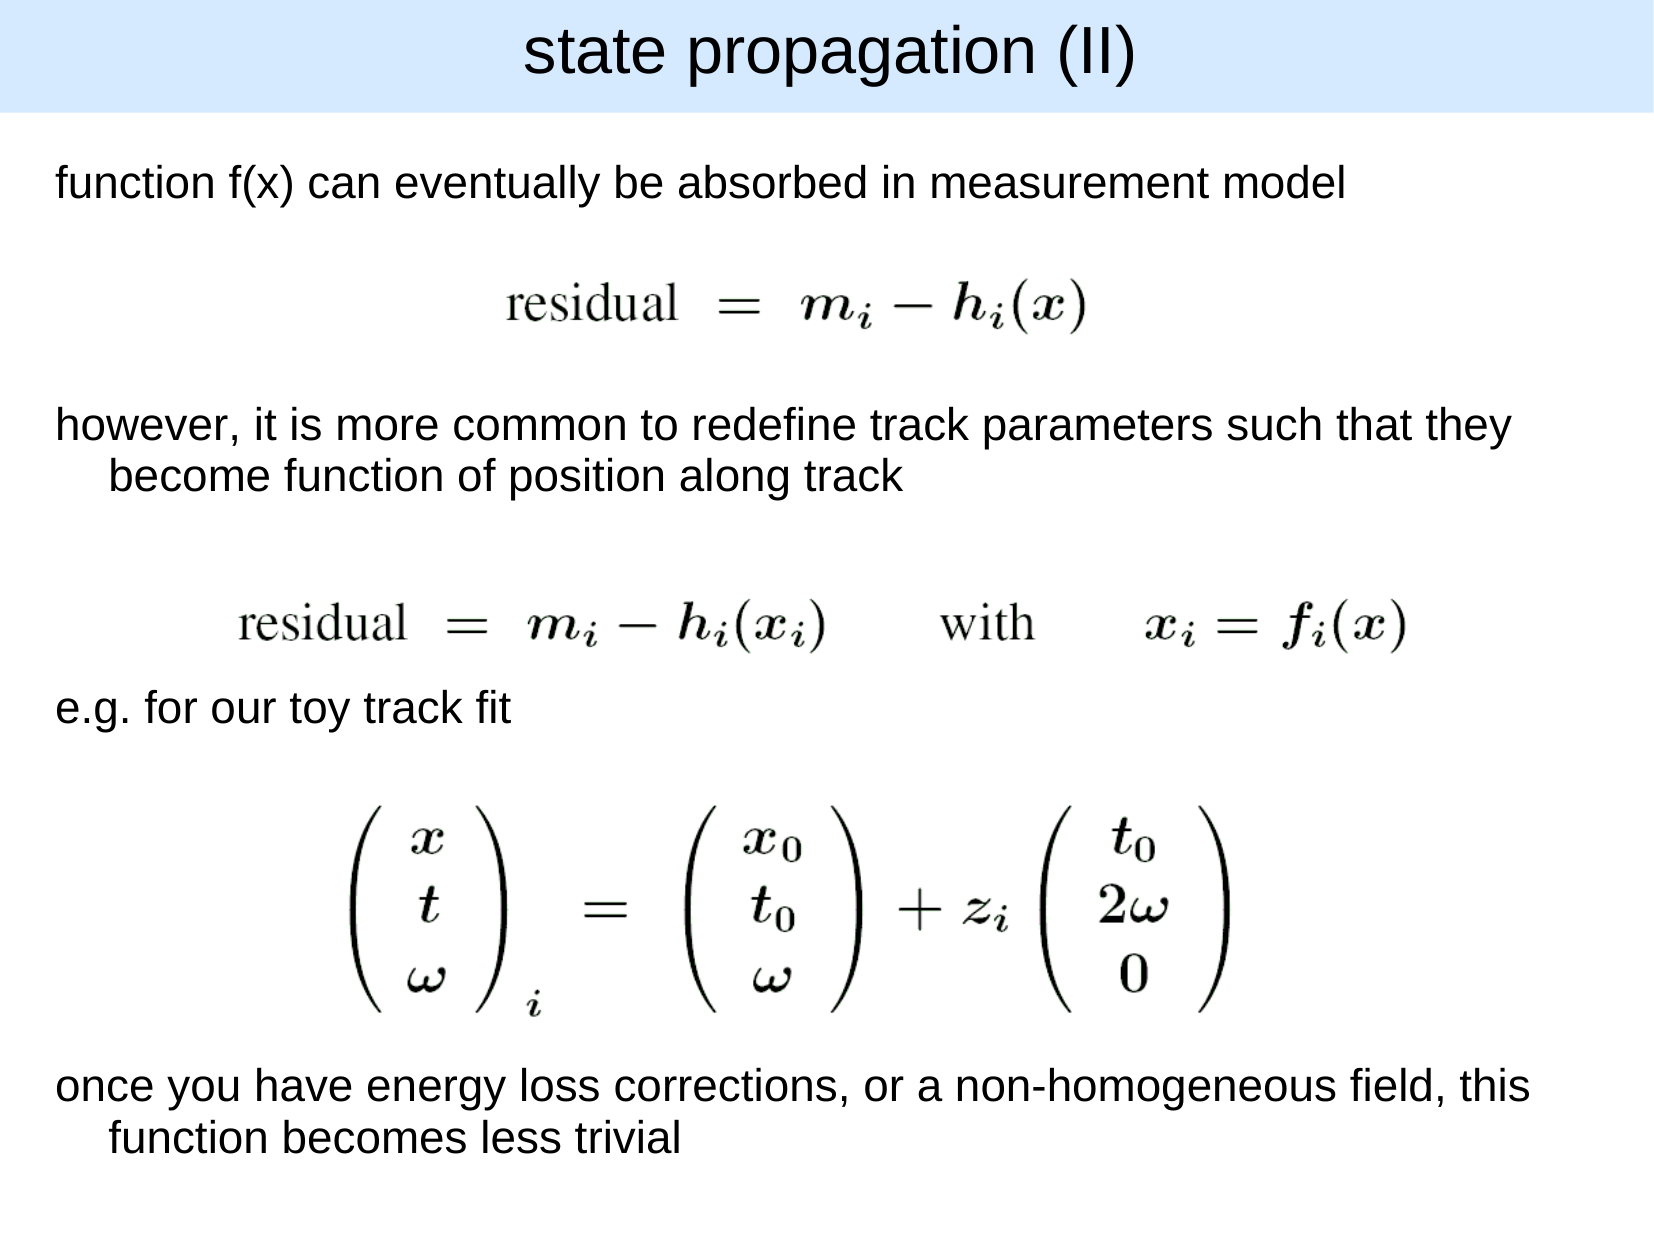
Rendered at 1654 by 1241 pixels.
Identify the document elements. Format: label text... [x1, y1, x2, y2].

list function f(x) can eventually be absorbed in measurement model [37, 156, 1613, 226]
list e.g. for our toy track fit [37, 682, 1613, 751]
picture [221, 575, 1426, 676]
title state propagation (II) [86, 0, 1576, 100]
list however, it is more common to redefine track parameters such that they become function of position along track [37, 398, 1613, 535]
picture [495, 267, 1096, 346]
picture [337, 787, 1238, 1037]
list once you have energy loss corrections, or a non-homogeneous field, this function becomes less trivial [37, 1060, 1613, 1197]
